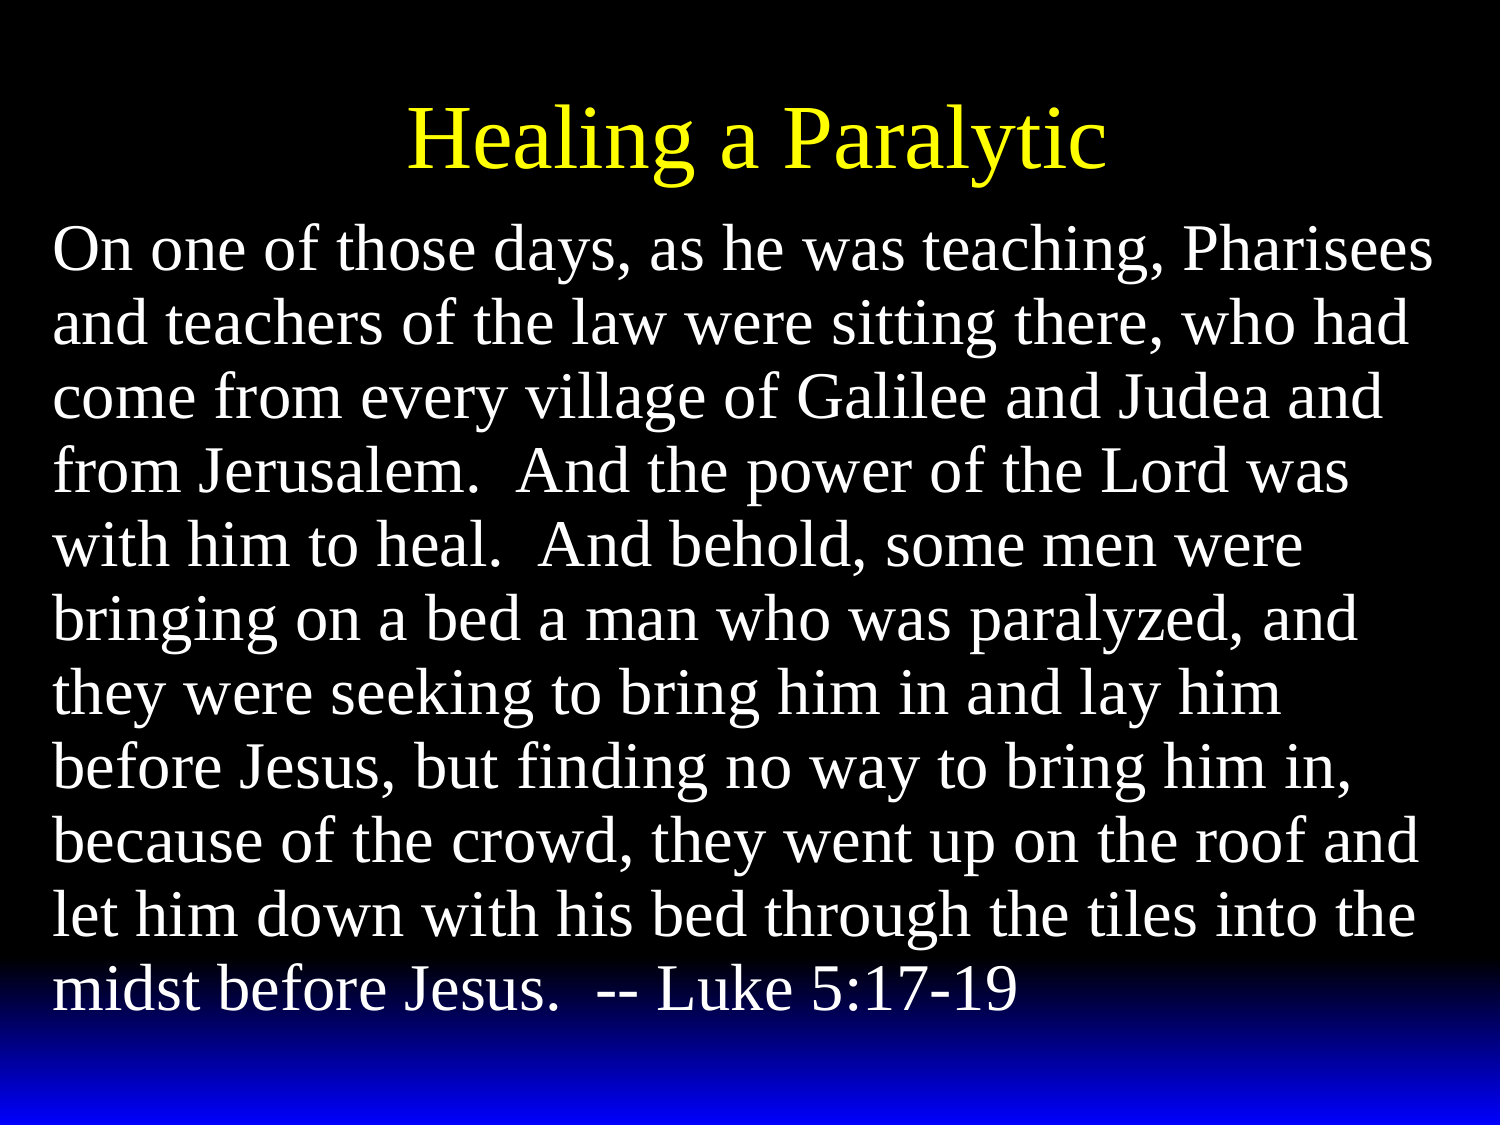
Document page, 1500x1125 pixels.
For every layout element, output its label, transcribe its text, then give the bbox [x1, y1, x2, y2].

title Healing a Paralytic [82, 44, 1433, 203]
text_box On one of those days, as he was teaching, Pharisees and teachers of the law were sitting there, who had come from every village of Galilee and Judea and from Jerusalem. And the power of the Lord was with him to heal. And behold, some men were bringing on a bed a man who was paralyzed, and they were seeking to bring him in and lay him before Jesus, but finding no way to bring him in, because of the crowd, they went up on the roof and let him down with his bed through the tiles into the midst before Jesus. -- Luke 5:17-19 [37, 203, 1463, 1033]
